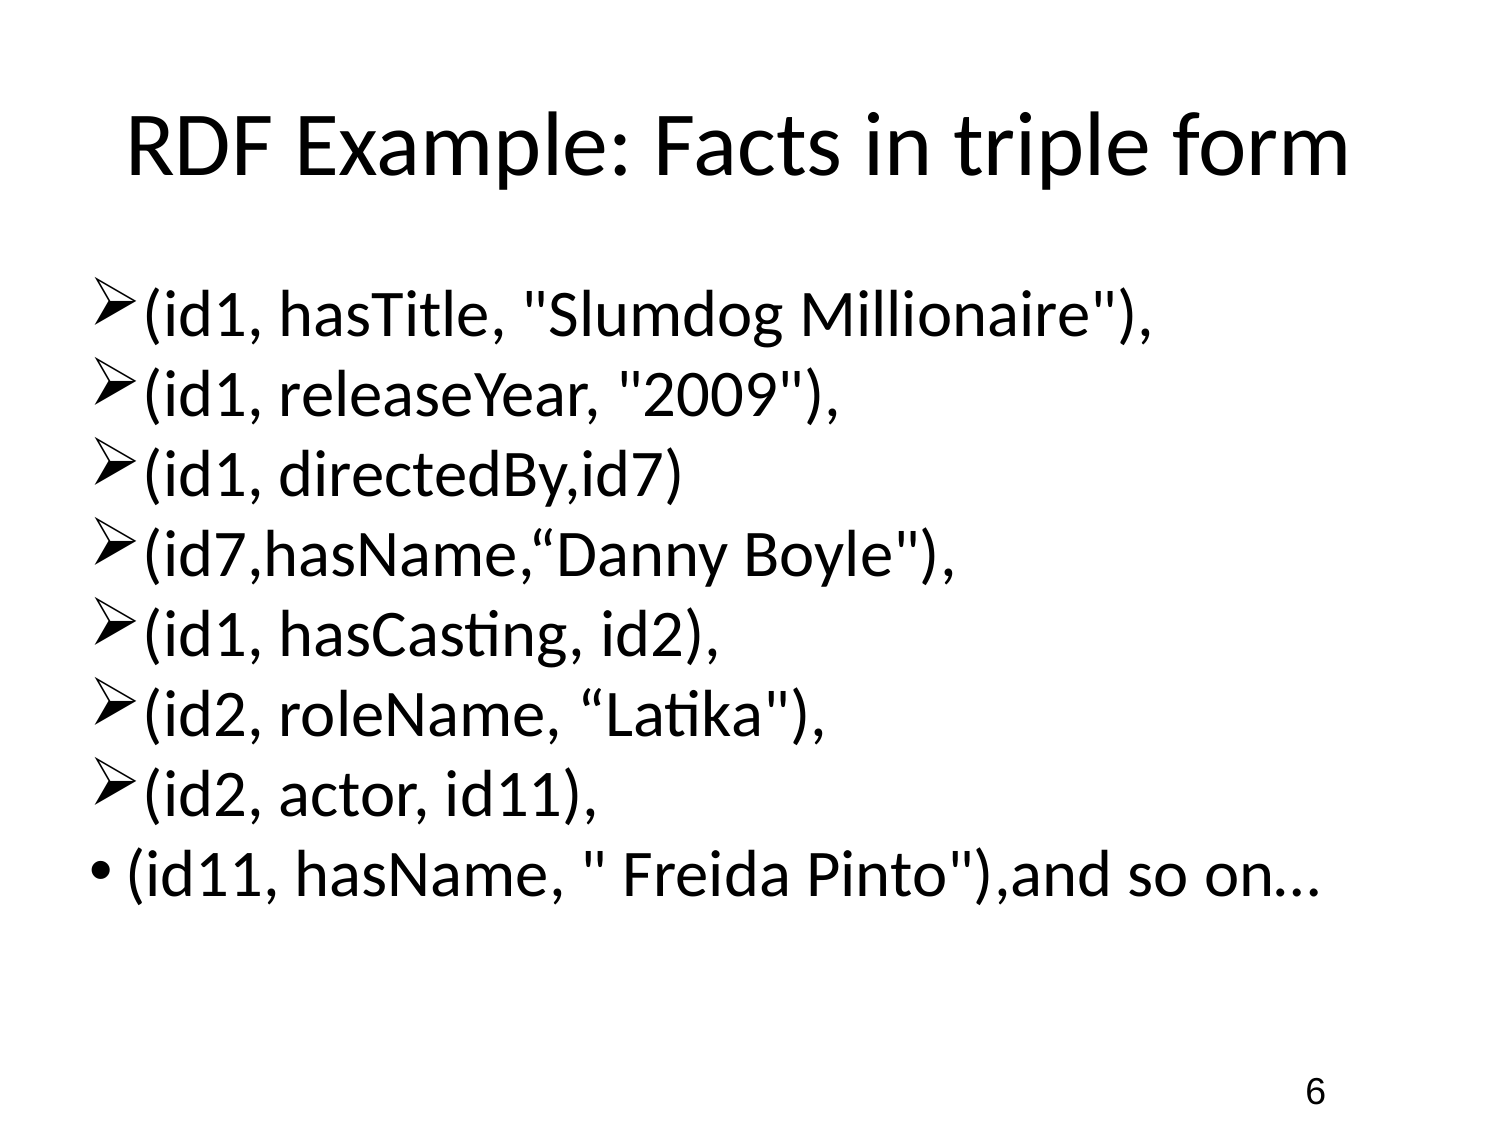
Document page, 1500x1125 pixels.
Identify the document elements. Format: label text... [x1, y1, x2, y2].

text_box RDF Example: Facts in triple form [75, 45, 1425, 233]
text_box (id1, hasTitle, "Slumdog Millionaire"), (id1, releaseYear, "2009"), (id1, directedBy,id7) (id7,hasName,“Danny Boyle"), (id1, hasCasting, id2), (id2, roleName, “Latika"), (id2, actor, id11), (id11, hasName, " Freida Pinto"),and so on… [75, 262, 1425, 1005]
